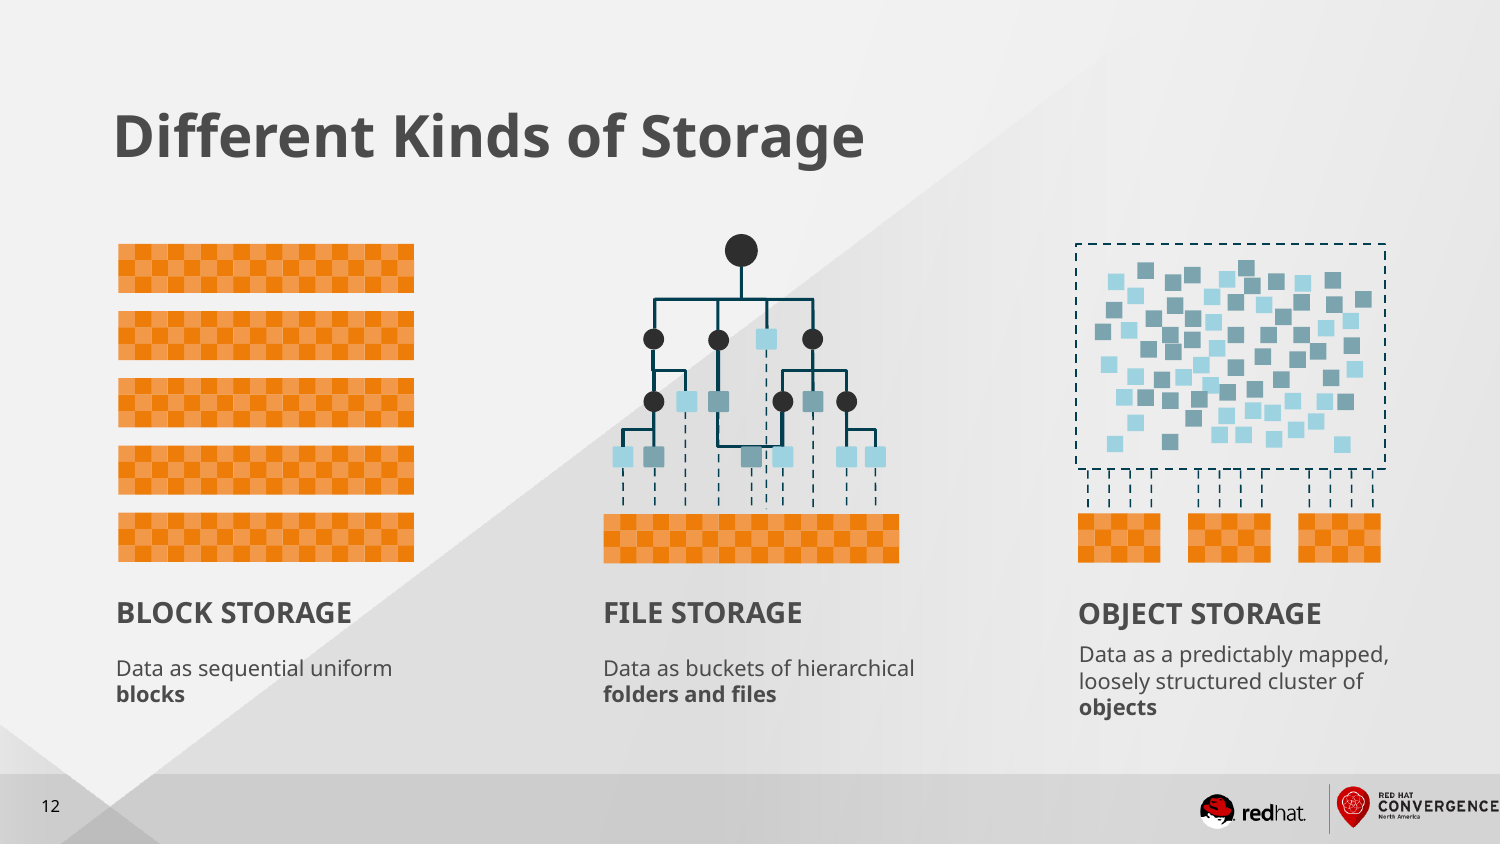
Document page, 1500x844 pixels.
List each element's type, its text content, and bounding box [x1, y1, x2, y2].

text_box [1078, 513, 1161, 563]
text_box [755, 328, 777, 350]
text_box [1346, 361, 1364, 378]
text_box [1162, 392, 1179, 409]
text_box [1188, 513, 1271, 563]
text_box [1235, 426, 1252, 444]
text_box [1193, 340, 1226, 374]
text_box [1294, 275, 1312, 292]
text_box [1324, 272, 1342, 289]
text_box [836, 446, 858, 468]
text_box [1166, 297, 1202, 327]
text_box [1316, 393, 1334, 410]
text_box [1100, 356, 1118, 373]
text_box [1293, 294, 1310, 311]
text_box [1334, 436, 1351, 453]
text_box [1268, 273, 1285, 290]
text_box [1175, 369, 1192, 386]
text_box Data as sequential uniform blocks [101, 634, 454, 726]
text_box [1094, 323, 1112, 341]
text_box [1337, 393, 1354, 411]
text_box [1227, 326, 1245, 344]
text_box FILE STORAGE [588, 590, 908, 634]
text_box [1145, 310, 1182, 361]
text_box [1211, 426, 1228, 444]
text_box [1254, 348, 1272, 365]
text_box [1326, 296, 1359, 330]
text_box [1246, 381, 1264, 398]
text_box [1107, 273, 1125, 291]
text_box OBJECT STORAGE [1063, 592, 1383, 639]
text_box [740, 446, 762, 468]
text_box [118, 378, 415, 428]
text_box [1307, 413, 1325, 430]
text_box [1203, 271, 1236, 306]
text_box [118, 311, 415, 361]
text_box [724, 233, 758, 267]
text_box [643, 446, 665, 468]
slide_number <number> [0, 786, 75, 832]
text_box [1284, 392, 1302, 410]
text_box [1164, 274, 1182, 291]
text_box [643, 328, 665, 350]
text_box [1322, 369, 1340, 387]
text_box [1287, 421, 1305, 439]
text_box [1227, 260, 1261, 311]
text_box [1205, 314, 1222, 331]
text_box [1293, 326, 1327, 360]
text_box [1137, 371, 1171, 406]
text_box [772, 446, 794, 468]
text_box [1184, 331, 1201, 349]
text_box [1161, 433, 1179, 451]
text_box [1260, 308, 1292, 344]
text_box Data as buckets of hierarchical folders and files [588, 634, 939, 726]
text_box [708, 391, 730, 413]
text_box [1218, 407, 1235, 425]
text_box [1289, 351, 1306, 368]
text_box [1255, 296, 1273, 314]
text_box [1244, 402, 1262, 419]
text_box [1298, 513, 1381, 563]
text_box [118, 445, 415, 495]
text_box [1227, 359, 1245, 376]
text_box [1127, 368, 1144, 385]
text_box [836, 391, 858, 412]
text_box [118, 243, 415, 293]
text_box [1140, 341, 1157, 358]
text_box [118, 512, 415, 562]
text_box BLOCK STORAGE [101, 590, 421, 634]
title Different Kinds of Storage [112, 0, 1388, 169]
text_box [802, 328, 824, 350]
text_box [1127, 287, 1144, 305]
text_box [1184, 266, 1201, 284]
text_box [1273, 371, 1290, 388]
text_box [1116, 389, 1133, 406]
text_box Data as a predictably mapped, loosely structured cluster of objects [1064, 634, 1438, 726]
text_box [864, 446, 886, 468]
text_box [772, 391, 794, 412]
text_box [612, 446, 634, 468]
text_box [1355, 291, 1372, 308]
text_box [1191, 377, 1236, 408]
text_box [1105, 301, 1123, 319]
text_box [1120, 322, 1138, 339]
text_box [676, 391, 698, 413]
text_box [1185, 410, 1202, 427]
text_box [1137, 262, 1154, 279]
text_box [1265, 431, 1283, 448]
picture [0, 0, 1500, 844]
text_box [802, 391, 824, 413]
text_box [603, 514, 900, 564]
text_box [1264, 404, 1281, 422]
text_box [1127, 414, 1144, 432]
text_box [643, 391, 665, 412]
text_box [708, 329, 730, 351]
text_box [1343, 337, 1360, 354]
text_box [1106, 435, 1124, 453]
text_box [1317, 320, 1335, 337]
